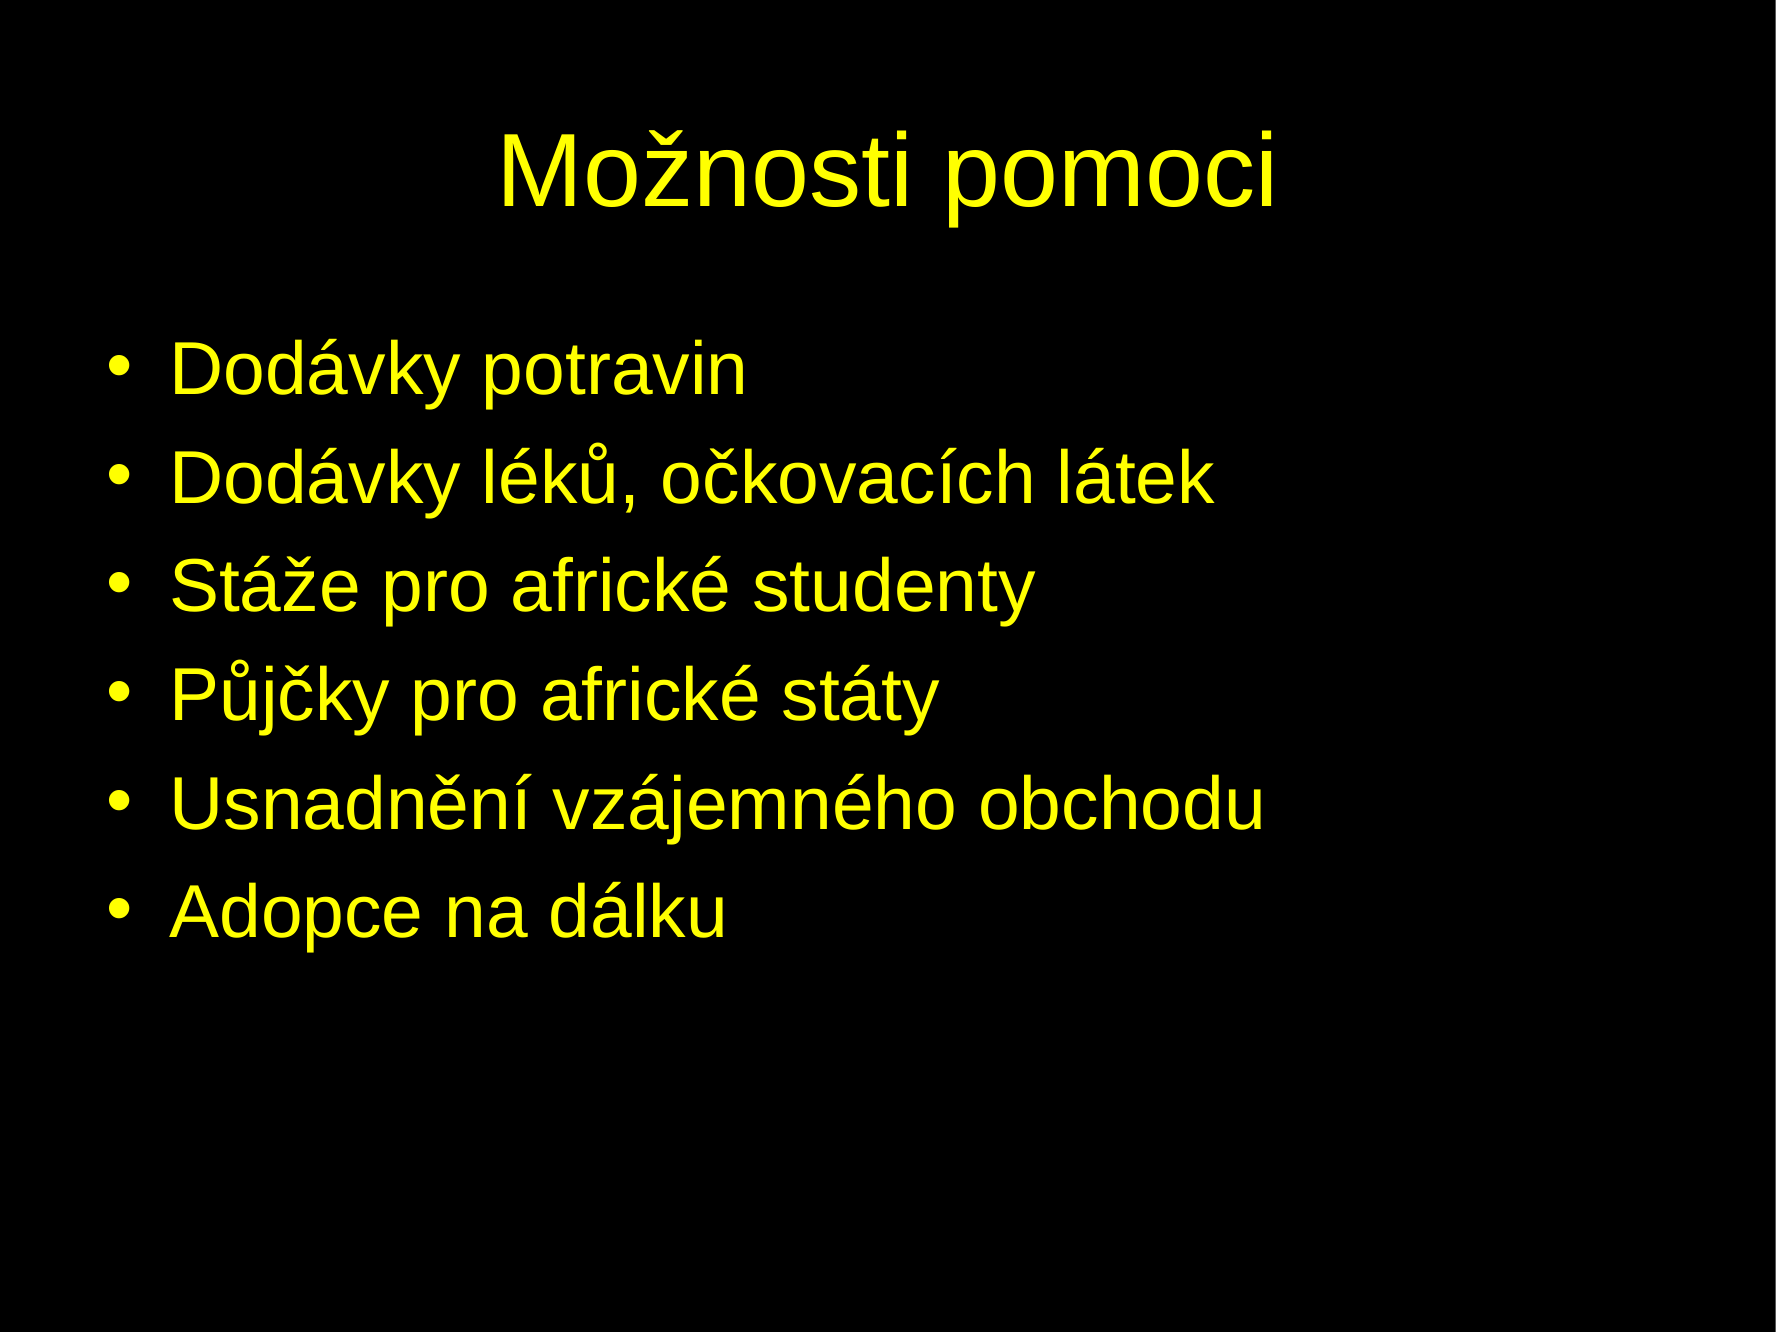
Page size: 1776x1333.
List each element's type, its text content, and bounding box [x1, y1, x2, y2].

list Dodávky potravin Dodávky léků, očkovacích látek Stáže pro africké studenty Půjčky pro africké státy Usnadnění vzájemného obchodu Adopce na dálku [88, 310, 1688, 1190]
title Možnosti pomoci [88, 53, 1688, 276]
